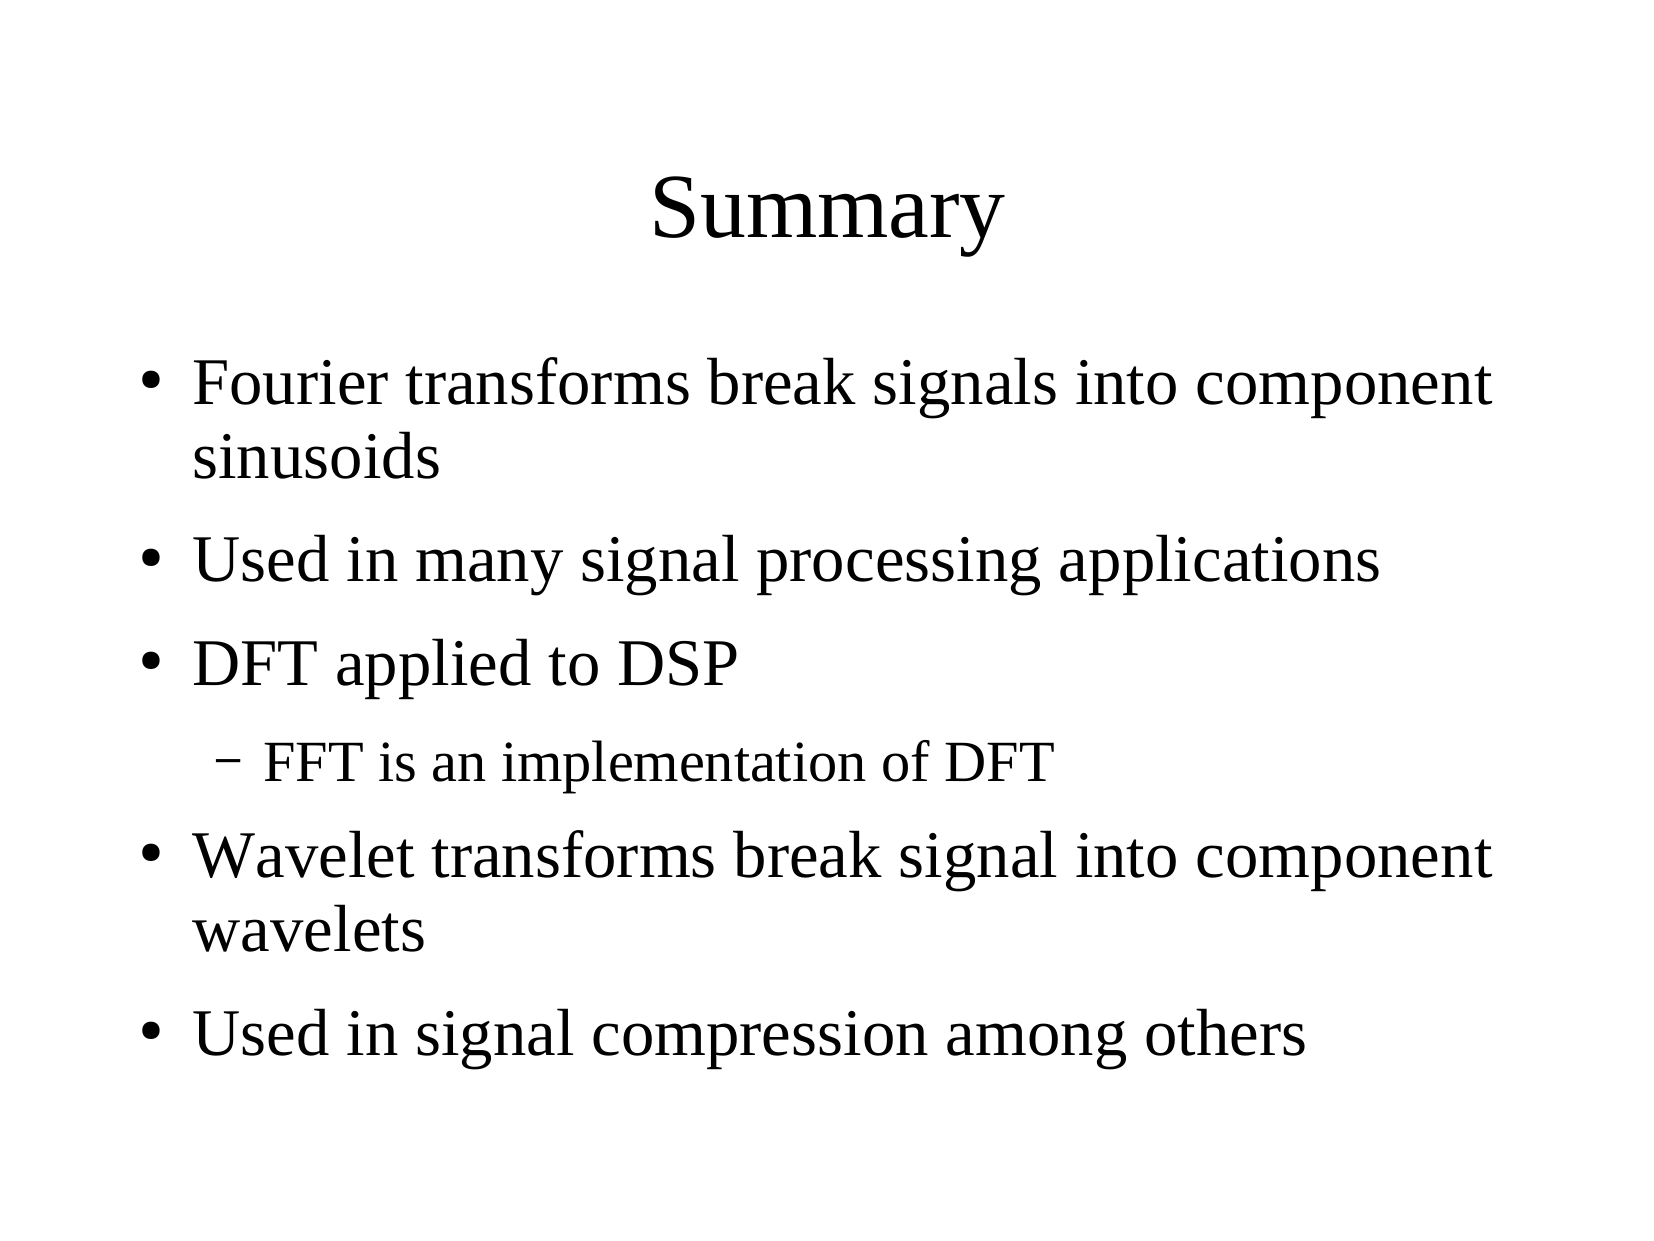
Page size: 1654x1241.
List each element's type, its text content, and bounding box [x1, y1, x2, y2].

list Fourier transforms break signals into component sinusoids Used in many signal processing applications DFT applied to DSP FFT is an implementation of DFT Wavelet transforms break signal into component wavelets Used in signal compression among others [121, 344, 1534, 1127]
title Summary [121, 102, 1534, 311]
